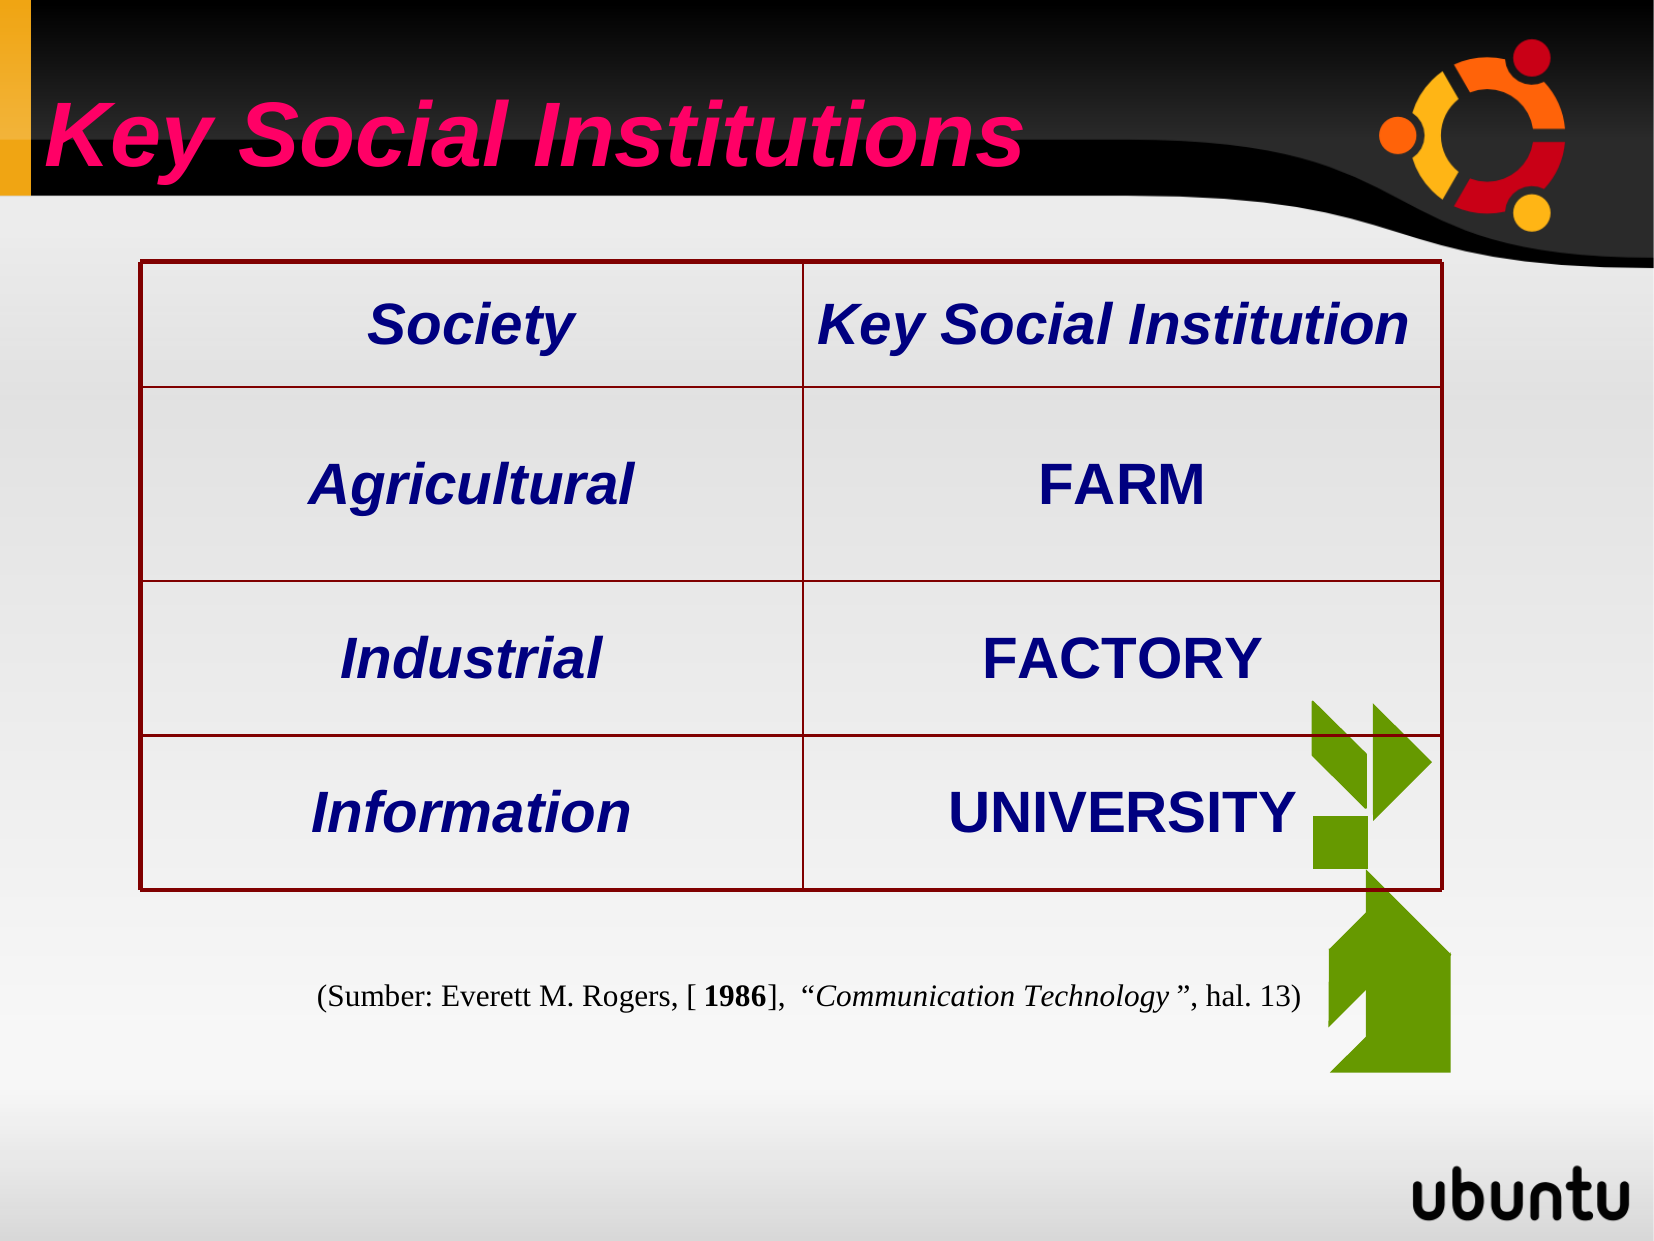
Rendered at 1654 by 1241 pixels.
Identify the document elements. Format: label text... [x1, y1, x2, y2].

text_box FARM [804, 388, 1440, 580]
text_box ], “ [767, 978, 815, 1014]
text_box FACTORY [804, 582, 1440, 734]
text_box Information [143, 737, 802, 888]
text_box UNIVERSITY [804, 737, 1440, 888]
text_box Industrial [143, 582, 802, 734]
text_box Society [143, 264, 802, 386]
text_box Agricultural [143, 388, 802, 580]
text_box [1329, 892, 1450, 1072]
text_box ”, hal. 13) [1176, 978, 1302, 1014]
text_box Key Social Institution [804, 264, 1440, 386]
title Key Social Institutions [29, 29, 1530, 239]
text_box (Sumber: Everett M. Rogers, [ [316, 978, 698, 1014]
picture [0, 0, 1654, 1241]
text_box 1986 [703, 978, 767, 1013]
text_box Communication Technology [815, 978, 1170, 1014]
